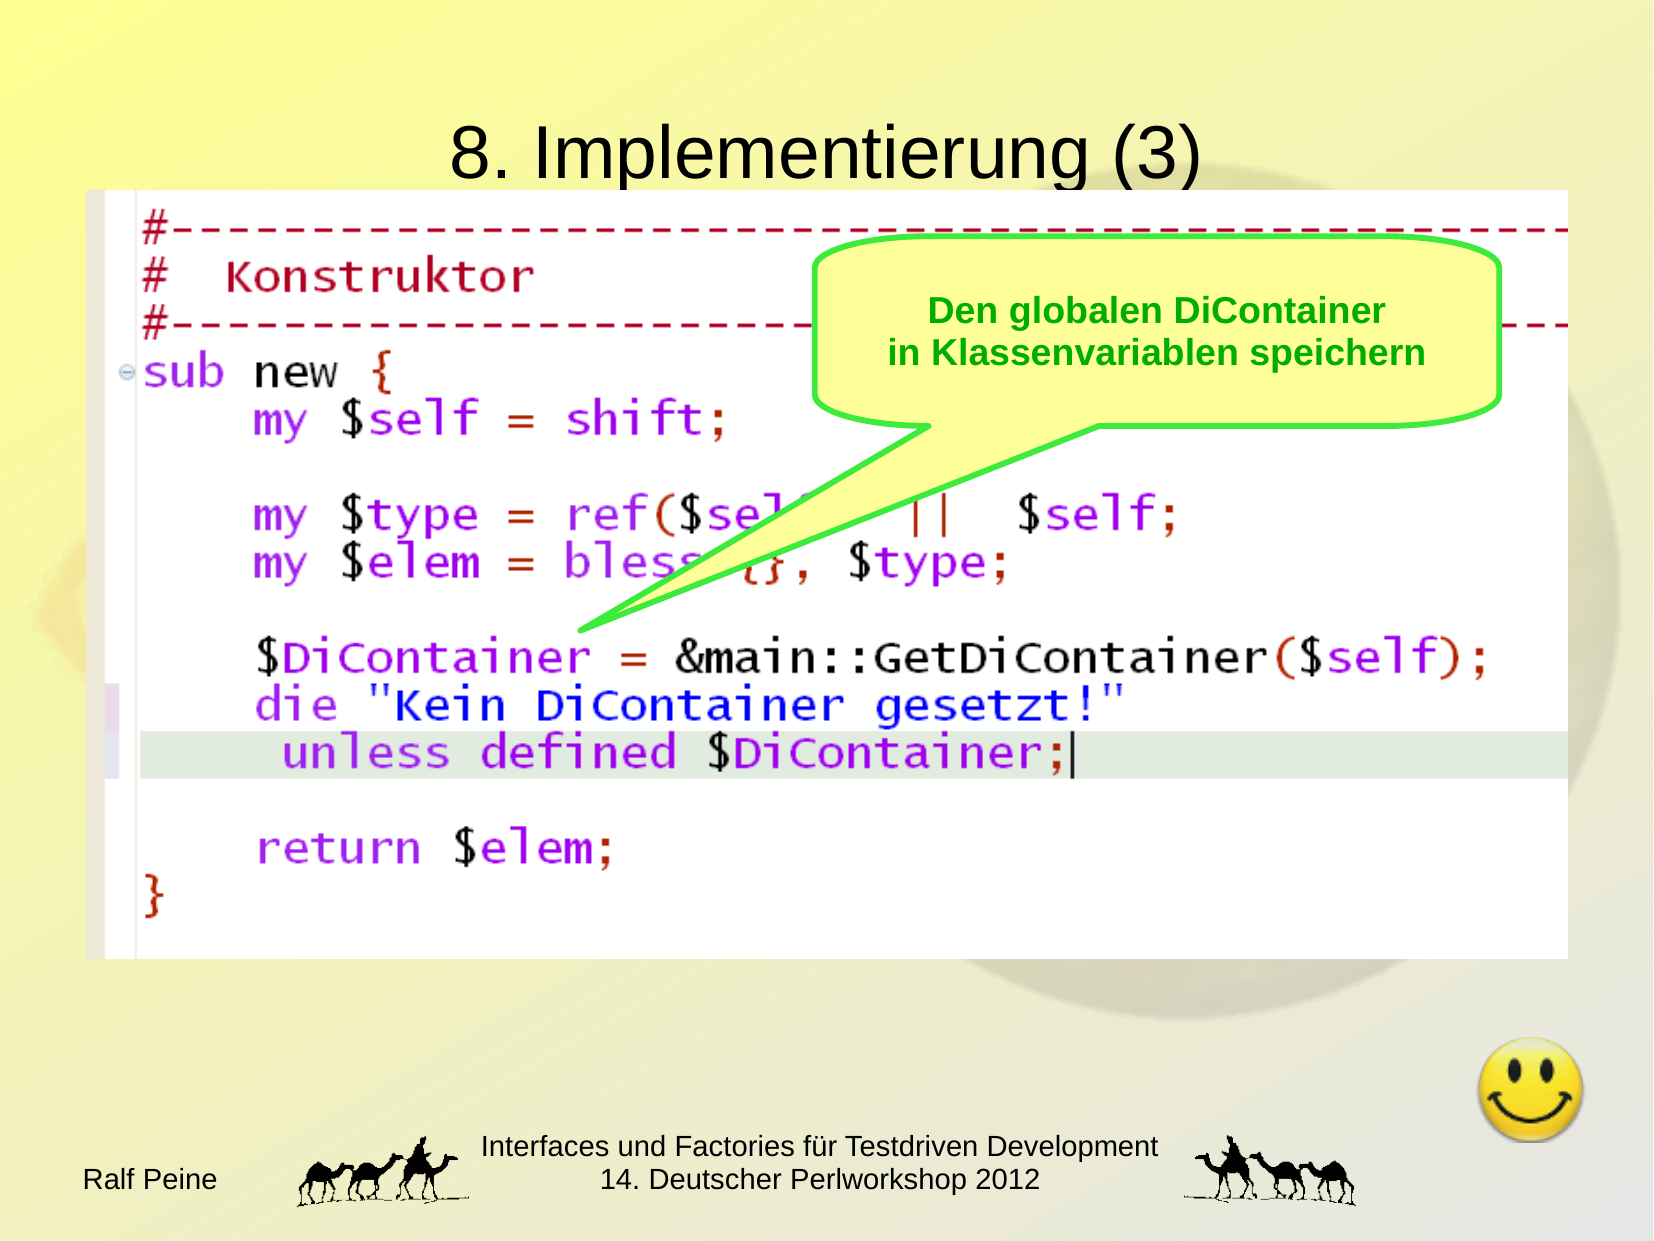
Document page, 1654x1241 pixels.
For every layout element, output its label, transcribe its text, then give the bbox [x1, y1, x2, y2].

picture [291, 1134, 469, 1214]
title 8. Implementierung (3) [82, 49, 1571, 257]
picture [3, 138, 1654, 1143]
picture [1184, 1133, 1362, 1213]
text_box Den globalen DiContainer in Klassenvariablen speichern [580, 236, 1500, 631]
